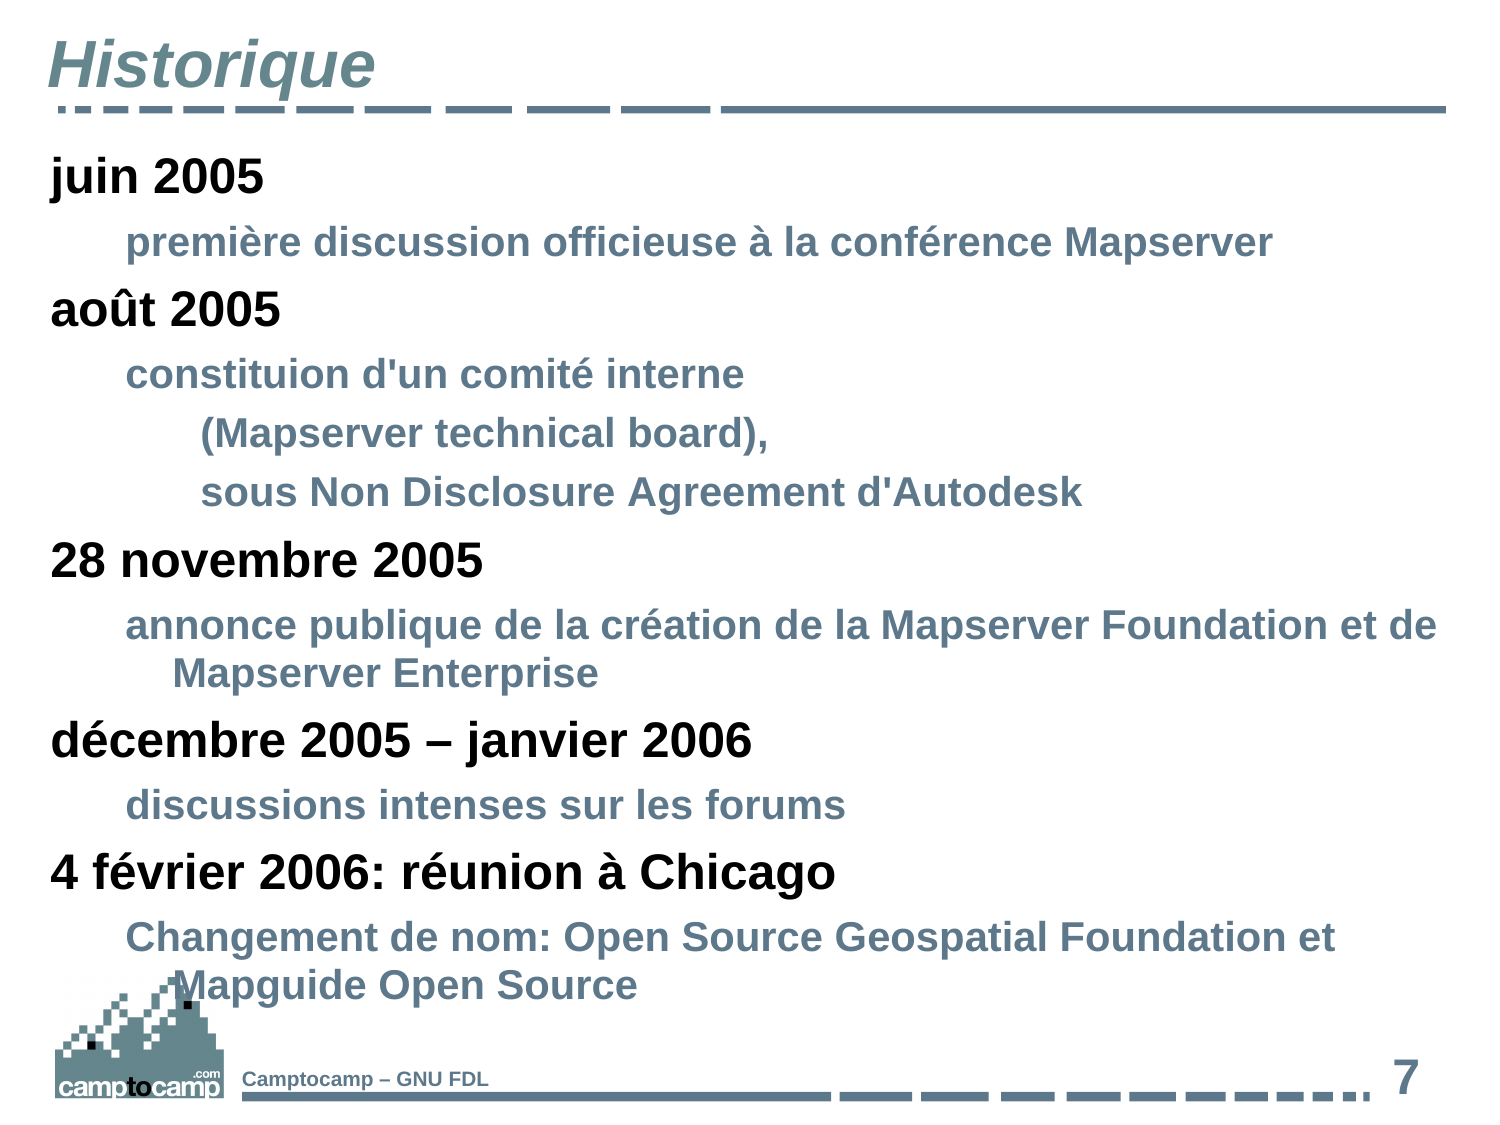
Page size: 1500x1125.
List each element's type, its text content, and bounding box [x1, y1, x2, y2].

title Historique [47, 10, 1447, 116]
picture [55, 1007, 224, 1101]
list juin 2005 première discussion officieuse à la conférence Mapserver août 2005 constituion d'un comité interne (Mapserver technical board), sous Non Disclosure Agreement d'Autodesk 28 novembre 2005 annonce publique de la création de la Mapserver Foundation et de Mapserver Enterprise décembre 2005 – janvier 2006 discussions intenses sur les forums 4 février 2006: réunion à Chicago Changement de nom: Open Source Geospatial Foundation et Mapguide Open Source [50, 147, 1447, 1007]
